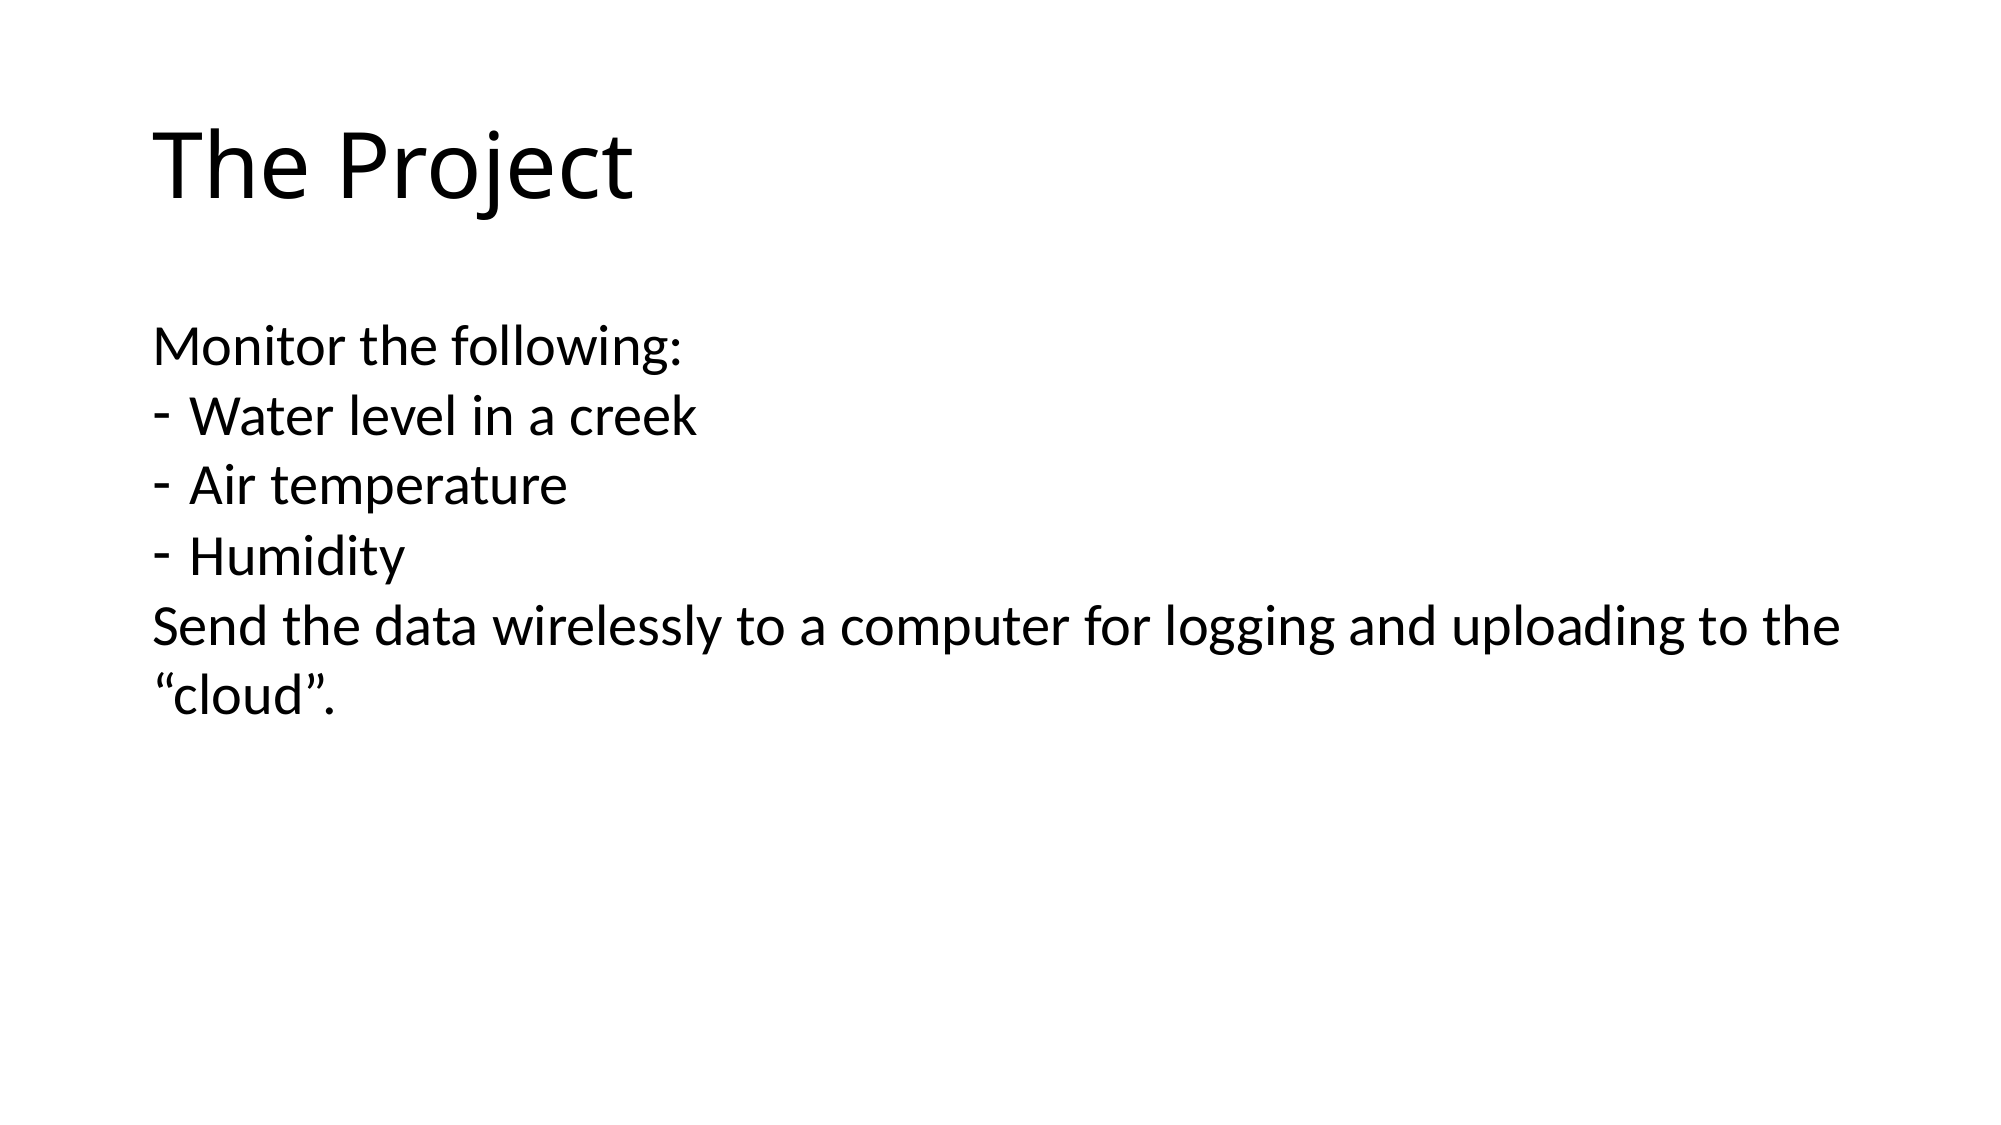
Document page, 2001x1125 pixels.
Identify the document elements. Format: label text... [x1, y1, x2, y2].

text_box Monitor the following: Water level in a creek Air temperature Humidity Send the data wirelessly to a computer for logging and uploading to the “cloud”. [137, 299, 1863, 1014]
text_box The Project [137, 59, 1863, 278]
